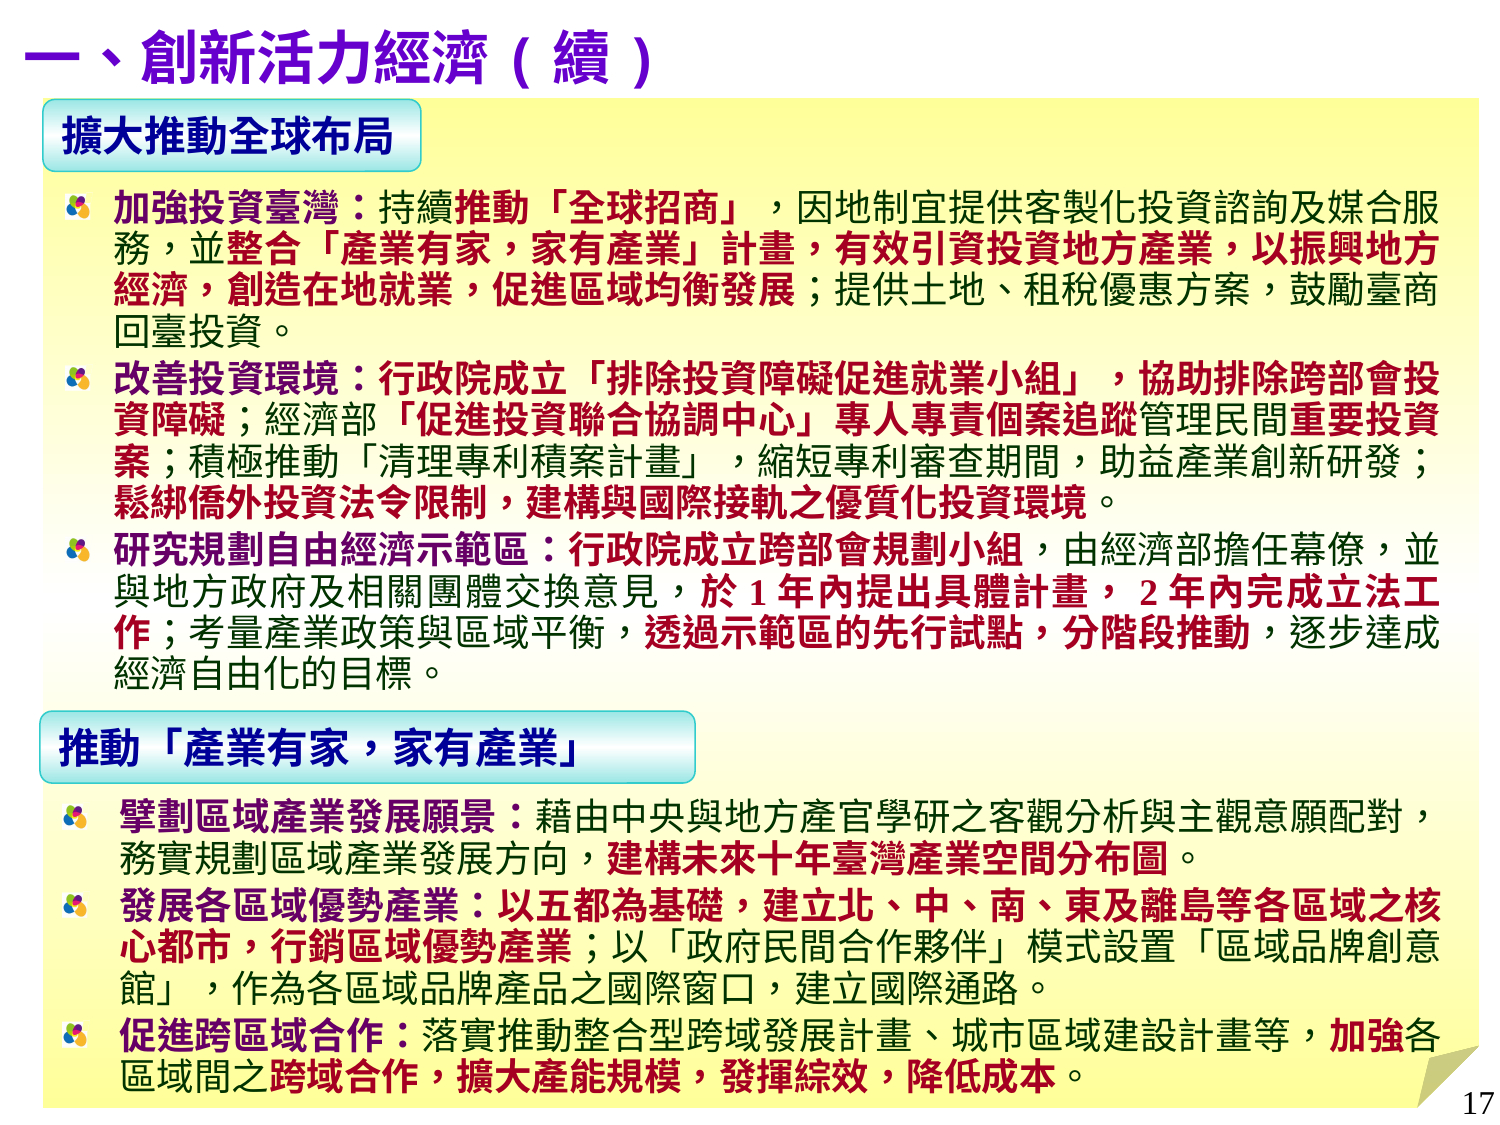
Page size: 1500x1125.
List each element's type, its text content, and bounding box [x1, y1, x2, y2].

picture [62, 802, 90, 830]
picture [65, 192, 93, 220]
text_box 加強投資臺灣：持續推動「全球招商」，因地制宜提供客製化投資諮詢及媒合服務，並整合「產業有家，家有產業」計畫，有效引資投資地方產業，以振興地方經濟，創造在地就業，促進區域均衡發展；提供土地、租稅優惠方案，鼓勵臺商回臺投資。 改善投資環境：行政院成立「排除投資障礙促進就業小組」，協助排除跨部會投資障礙；經濟部「促進投資聯合協調中心」專人專責個案追蹤管理民間重要投資案；積極推動「清理專利積案計畫」，縮短專利審查期間，助益產業創新研發；鬆綁僑外投資法令限制，建構與國際接軌之優質化投資環境。 研究規劃自由經濟示範區：行政院成立跨部會規劃小組，由經濟部擔任幕僚，並與地方政府及相關團體交換意見，於1年內提出具體計畫，2年內完成立法工作；考量產業政策與區域平衡，透過示範區的先行試點，分階段推動，逐步達成經濟自由化的目標。 [51, 141, 1456, 679]
text_box 推動「產業有家，家有產業」 [39, 711, 696, 783]
text_box 一、創新活力經濟(續) [23, 21, 703, 107]
text_box [42, 779, 1438, 1108]
text_box [197, 680, 217, 685]
text_box [284, 679, 296, 686]
picture [62, 891, 90, 918]
text_box 擴大推動全球布局 [239, 122, 259, 131]
text_box 擴大推動全球布局 [42, 99, 421, 171]
text_box [42, 97, 1480, 1062]
text_box [347, 679, 366, 684]
text_box [232, 679, 242, 685]
picture [62, 1020, 90, 1048]
text_box [245, 679, 255, 685]
text_box 擘劃區域產業發展願景：藉由中央與地方產官學研之客觀分析與主觀意願配對，務實規劃區域產業發展方向，建構未來十年臺灣產業空間分布圖。 發展各區域優勢產業：以五都為基礎，建立北、中、南、東及離島等各區域之核心都市，行銷區域優勢產業；以「政府民間合作夥伴」模式設置「區域品牌創意館」，作為各區域品牌產品之國際窗口，建立國際通路。 促進跨區域合作：落實推動整合型跨域發展計畫、城市區域建設計畫等，加強各區域間之跨域合作，擴大產能規模，發揮綜效，降低成本。 [48, 748, 1458, 1087]
picture [65, 535, 93, 563]
text_box <編號> [1446, 1062, 1500, 1125]
text_box [306, 679, 314, 684]
picture [65, 364, 93, 391]
